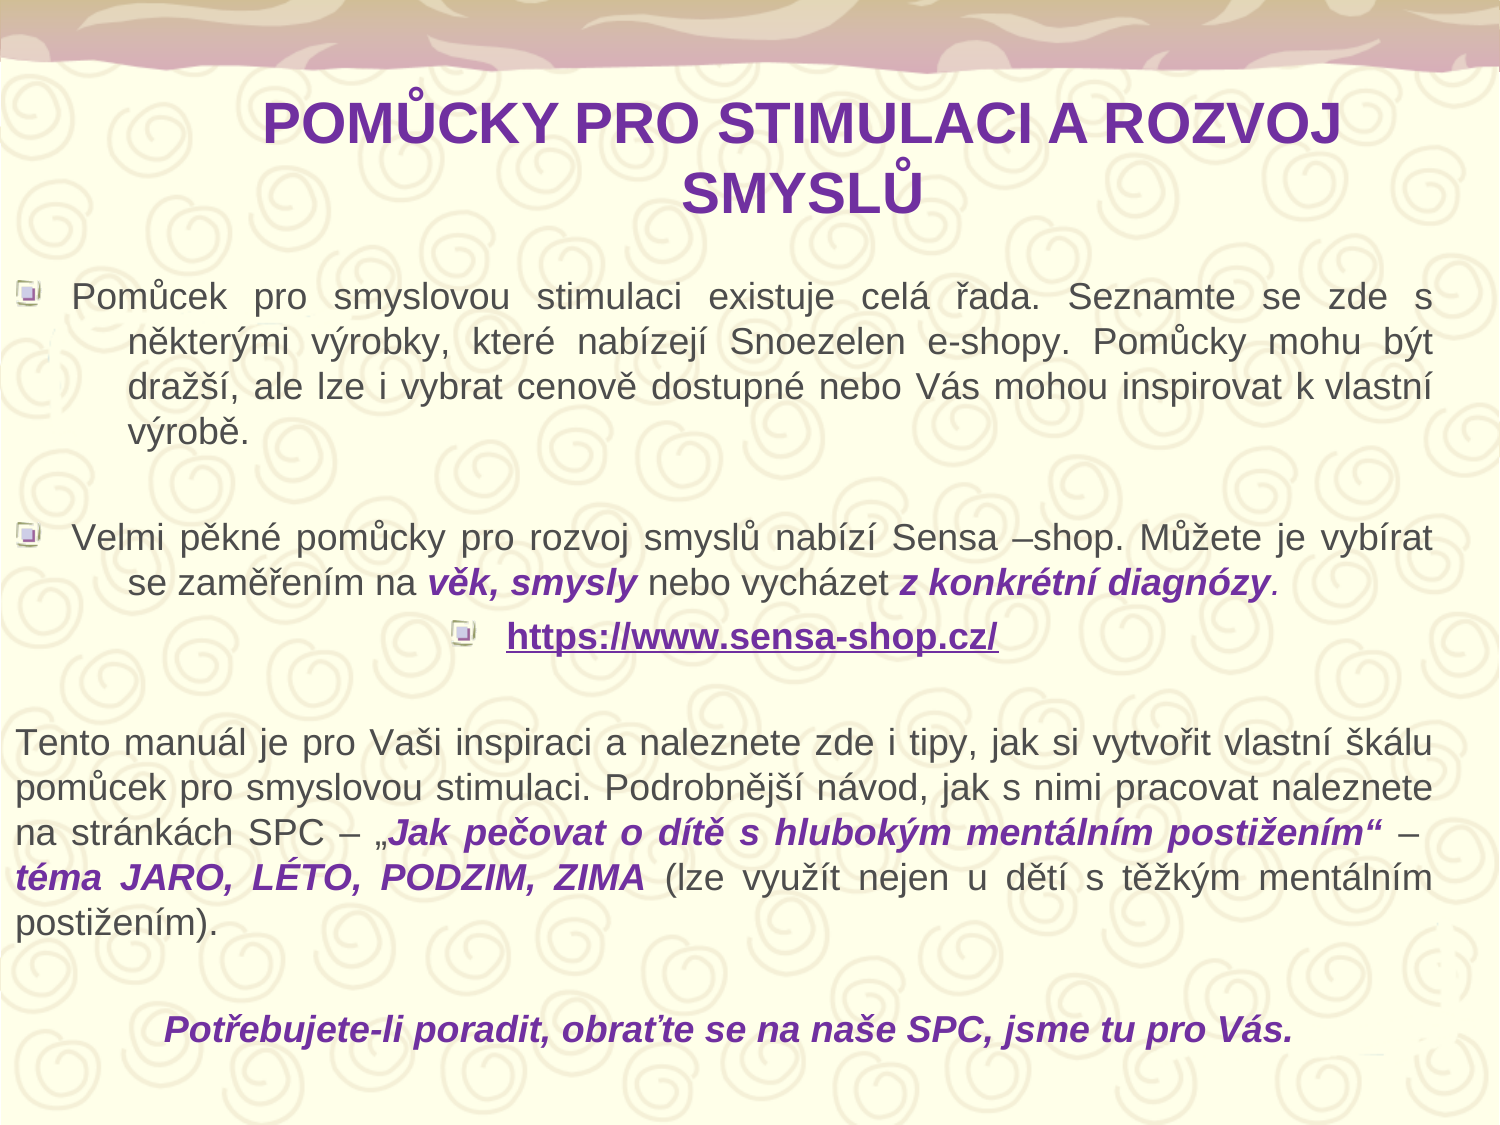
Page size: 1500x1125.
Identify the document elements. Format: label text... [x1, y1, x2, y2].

text_box POMŮCKY PRO STIMULACI A ROZVOJ SMYSLŮ [195, 78, 1411, 233]
picture [1, 0, 1499, 1125]
list Pomůcek pro smyslovou stimulaci existuje celá řada. Seznamte se zde s některými výrobky, které nabízejí Snoezelen e-shopy. Pomůcky mohu být dražší, ale lze i vybrat cenově dostupné nebo Vás mohou inspirovat k vlastní výrobě. Velmi pěkné pomůcky pro rozvoj smyslů nabízí Sensa –shop. Můžete je vybírat se zaměřením na věk, smysly nebo vycházet z konkrétní diagnózy. https://www.sensa-shop.cz/ Tento manuál je pro Vaši inspiraci a naleznete zde i tipy, jak si vytvořit vlastní škálu pomůcek pro smyslovou stimulaci. Podrobnější návod, jak s nimi pracovat naleznete na stránkách SPC – „Jak pečovat o dítě s hlubokým mentálním postižením“ – téma JARO, LÉTO, PODZIM, ZIMA (lze využít nejen u dětí s těžkým mentálním postižením). Potřebujete-li poradit, obraťte se na naše SPC, jsme tu pro Vás. [0, 264, 1449, 1095]
